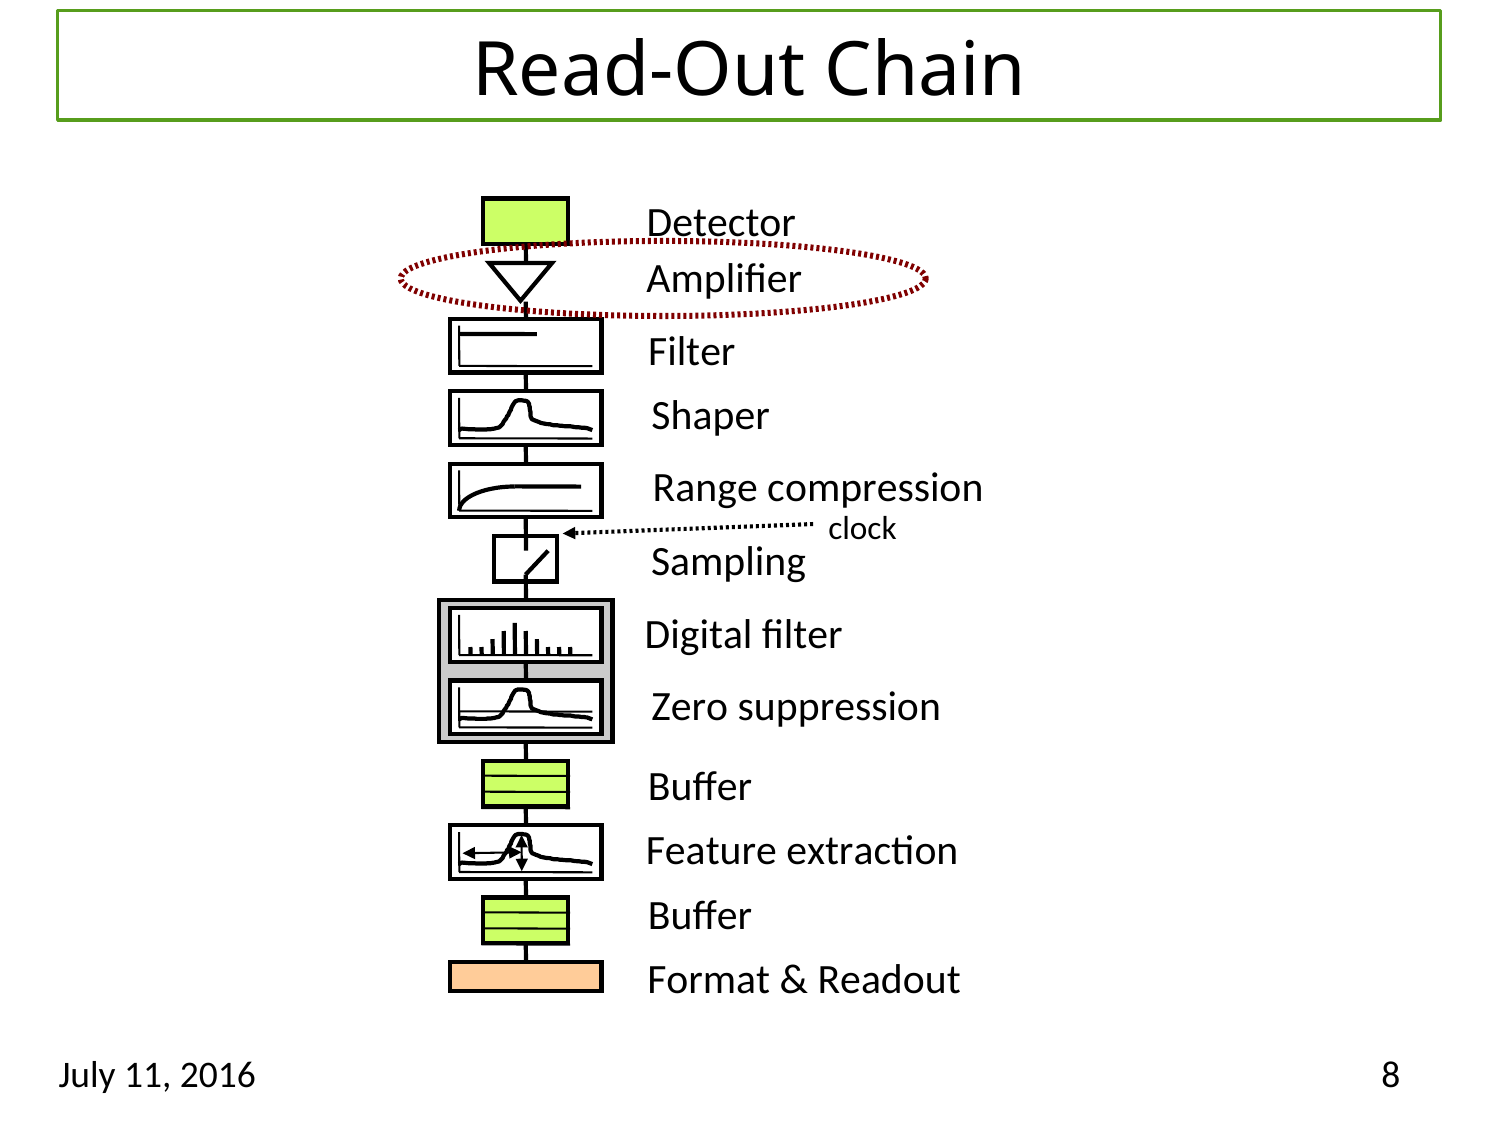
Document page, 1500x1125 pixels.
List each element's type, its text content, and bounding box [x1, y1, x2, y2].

text_box [483, 198, 569, 244]
text_box [483, 897, 569, 911]
text_box [449, 319, 602, 373]
text_box clock [813, 498, 942, 554]
text_box Filter [633, 316, 751, 382]
text_box Detector [631, 187, 812, 253]
text_box [494, 536, 558, 582]
text_box Range compression [637, 452, 999, 518]
text_box [449, 961, 602, 992]
text_box [438, 600, 613, 742]
text_box [489, 262, 553, 301]
text_box Digital filter [629, 598, 859, 665]
text_box [449, 391, 602, 445]
text_box [483, 930, 569, 943]
text_box Feature extraction [630, 815, 975, 881]
text_box Format & Readout [632, 944, 977, 1010]
text_box [483, 914, 569, 927]
text_box [483, 760, 569, 774]
text_box Shaper [636, 380, 786, 446]
text_box Buffer [632, 750, 768, 815]
title Read-Out Chain [57, 10, 1441, 121]
text_box [449, 463, 602, 518]
text_box Sampling [635, 526, 822, 592]
text_box [483, 777, 569, 790]
text_box Buffer [632, 881, 768, 946]
text_box Zero suppression [636, 671, 957, 737]
text_box [449, 825, 602, 879]
text_box Amplifier [631, 243, 818, 309]
text_box [483, 793, 569, 807]
